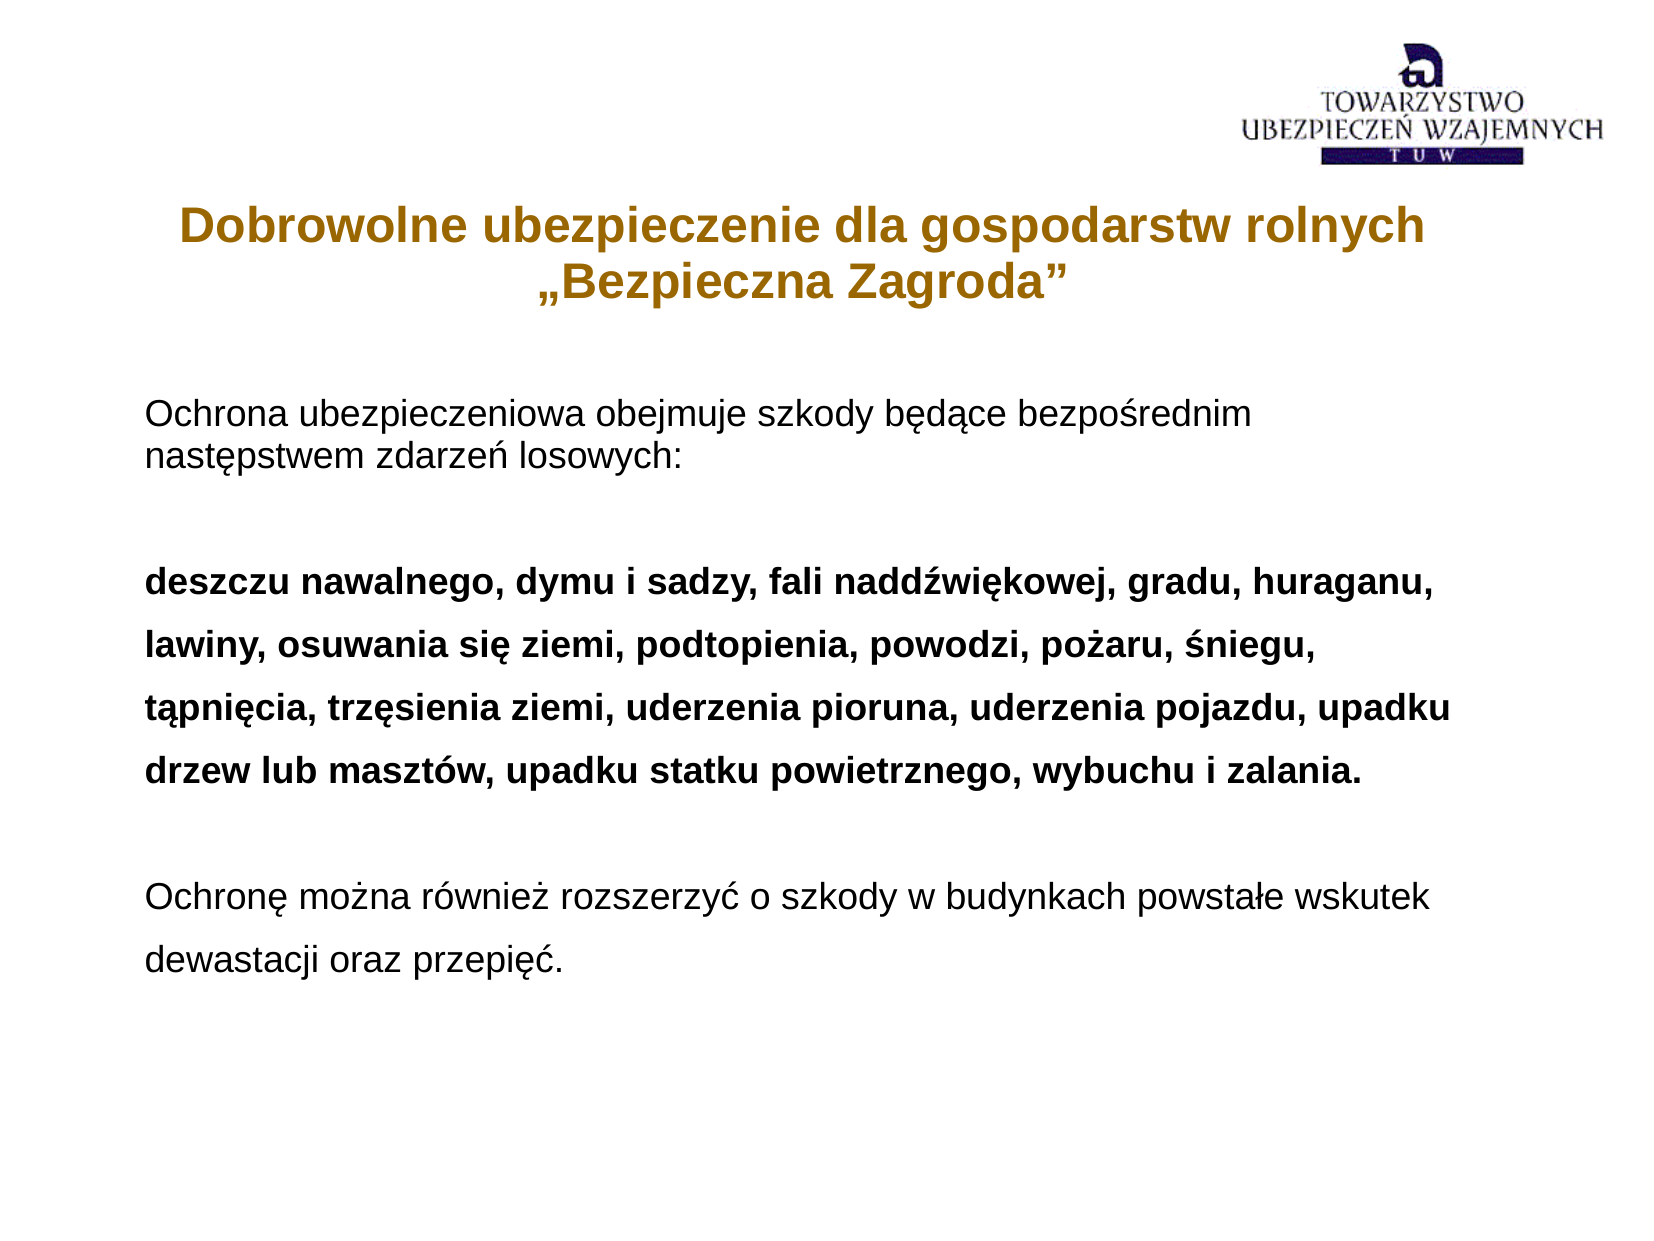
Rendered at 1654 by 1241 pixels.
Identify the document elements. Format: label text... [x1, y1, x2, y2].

text_box Dobrowolne ubezpieczenie dla gospodarstw rolnych „Bezpieczna Zagroda” Ochrona ubezpieczeniowa obejmuje szkody będące bezpośrednim następstwem zdarzeń losowych: deszczu nawalnego, dymu i sadzy, fali naddźwiękowej, gradu, huraganu, lawiny, osuwania się ziemi, podtopienia, powodzi, pożaru, śniegu, tąpnięcia, trzęsienia ziemi, uderzenia pioruna, uderzenia pojazdu, upadku drzew lub masztów, upadku statku powietrznego, wybuchu i zalania. Ochronę można również rozszerzyć o szkody w budynkach powstałe wskutek dewastacji oraz przepięć. [129, 190, 1477, 1172]
picture [1240, 41, 1605, 169]
